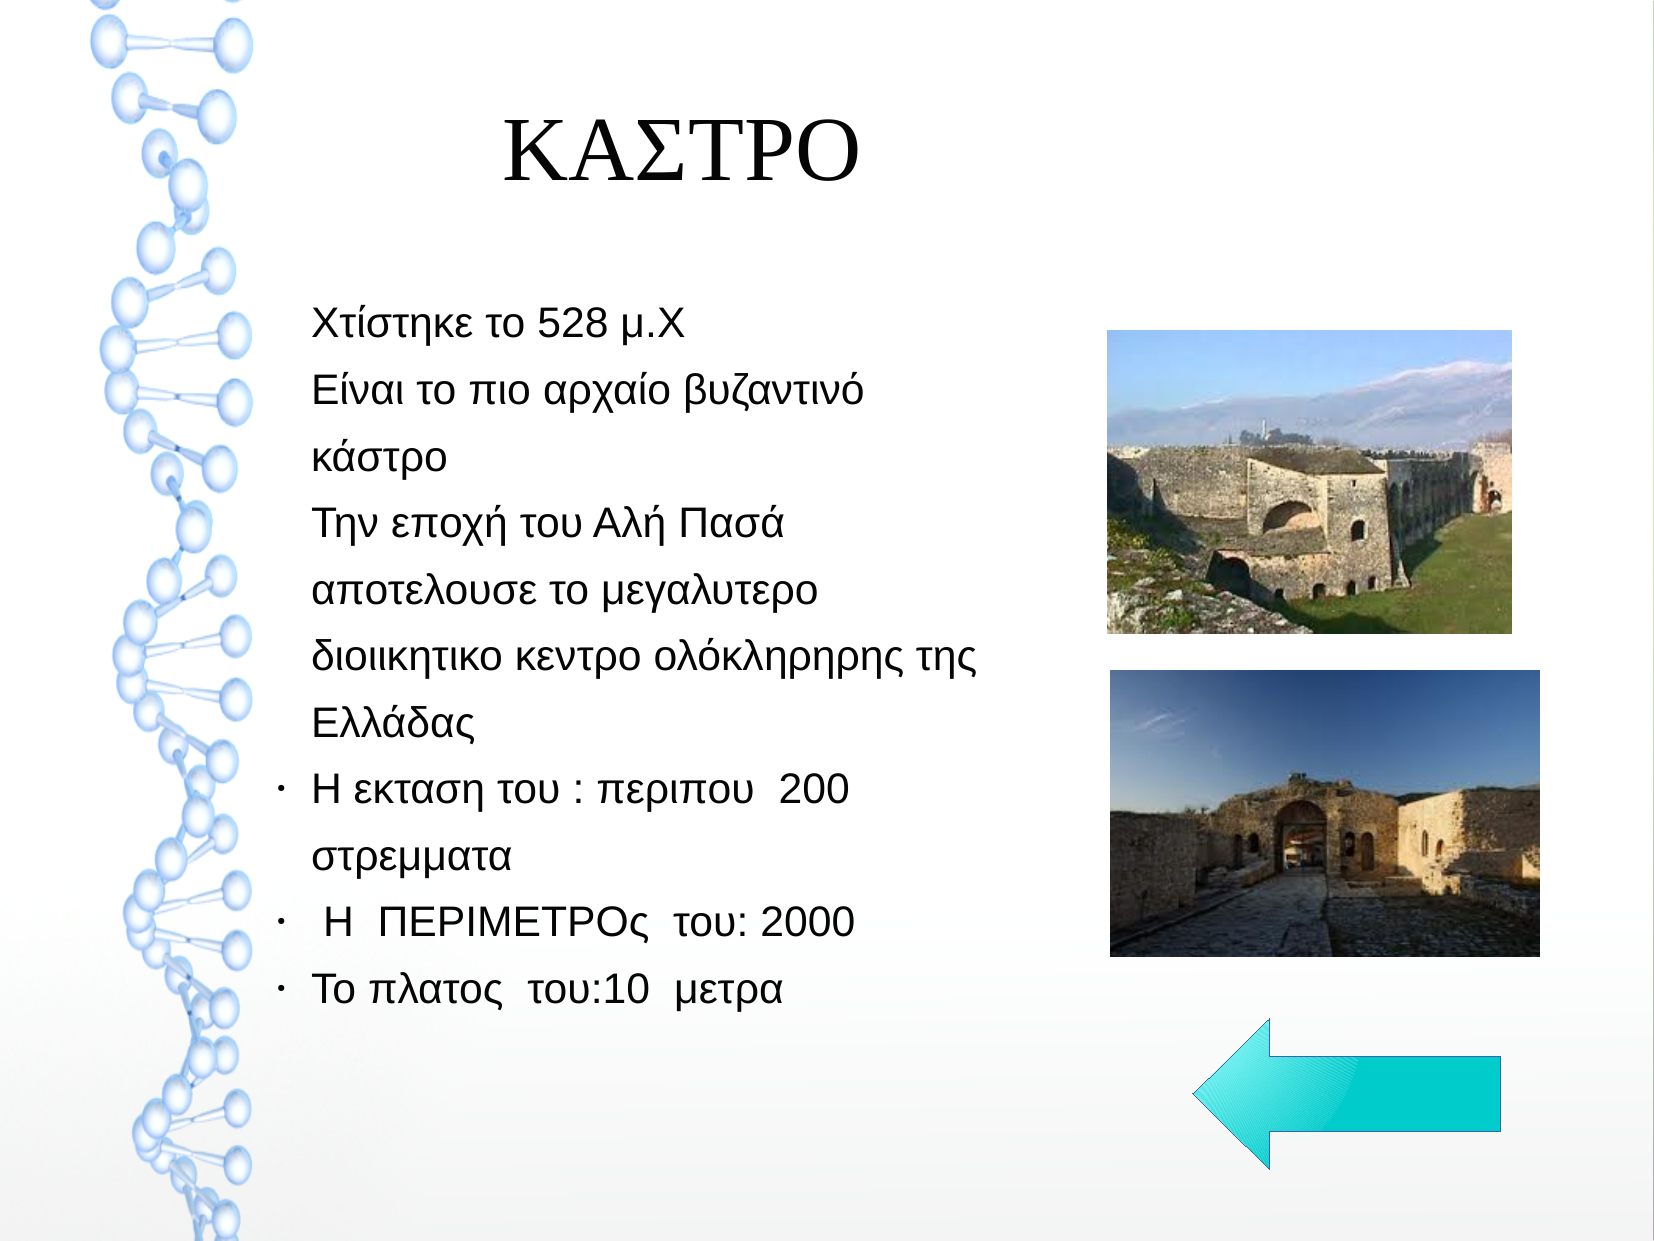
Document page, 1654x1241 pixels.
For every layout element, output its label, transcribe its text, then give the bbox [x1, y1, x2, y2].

text_box [1192, 1018, 1501, 1170]
list Χτίστηκε το 528 μ.Χ Είναι το πιο αρχαίο βυζαντινό κάστρο Την εποχή του Αλή Πασά αποτελουσε το μεγαλυτερο διοιικητικο κεντρο ολόκληρηρης της Ελλάδας Η εκταση του : περιπου 200 στρεμματα Η ΠΕΡΙΜΕΤΡΟς του: 2000 Το πλατος του:10 μετρα [265, 299, 1595, 1019]
picture [0, 0, 1654, 1241]
title ΚΑΣΤΡΟ [106, 47, 1258, 252]
